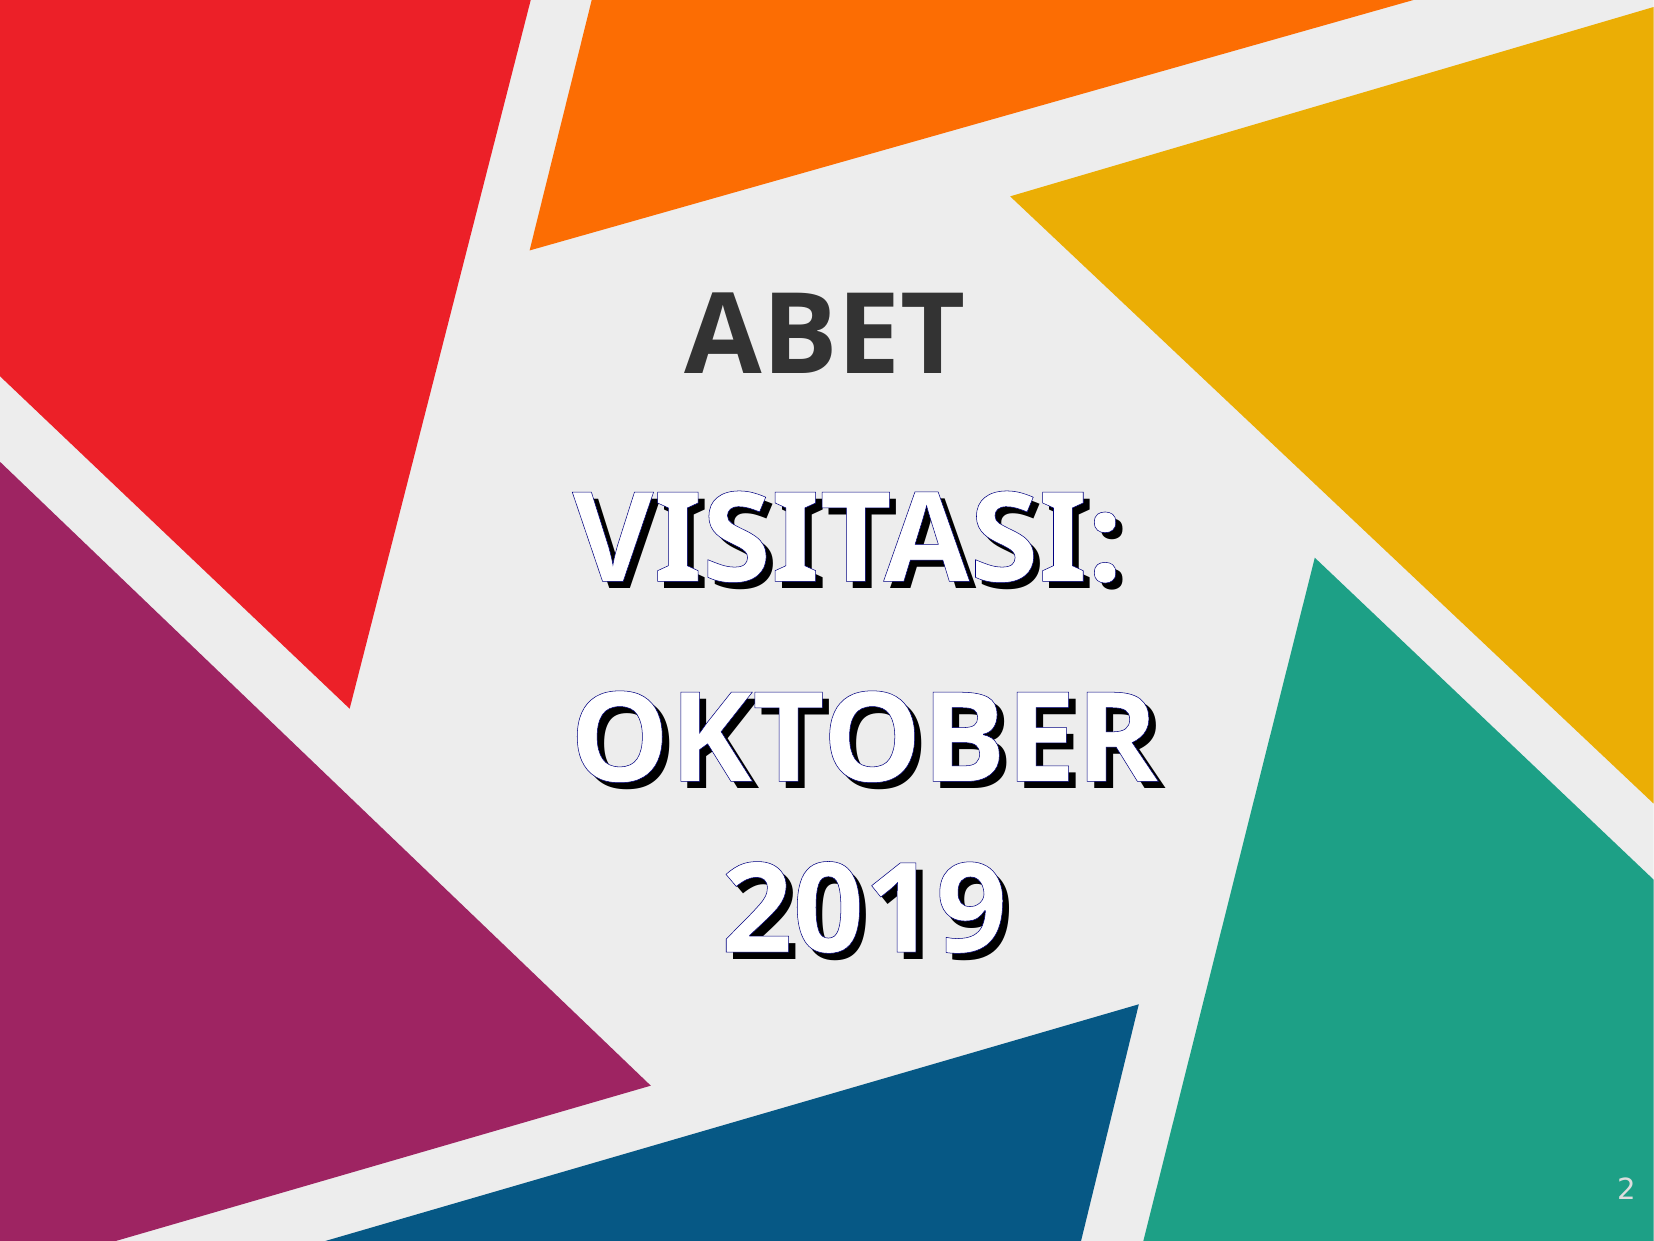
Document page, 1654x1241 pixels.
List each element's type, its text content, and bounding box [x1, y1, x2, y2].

list VISITASI: OKTOBER 2019 [467, 447, 1191, 1005]
title ABET [467, 226, 1185, 434]
